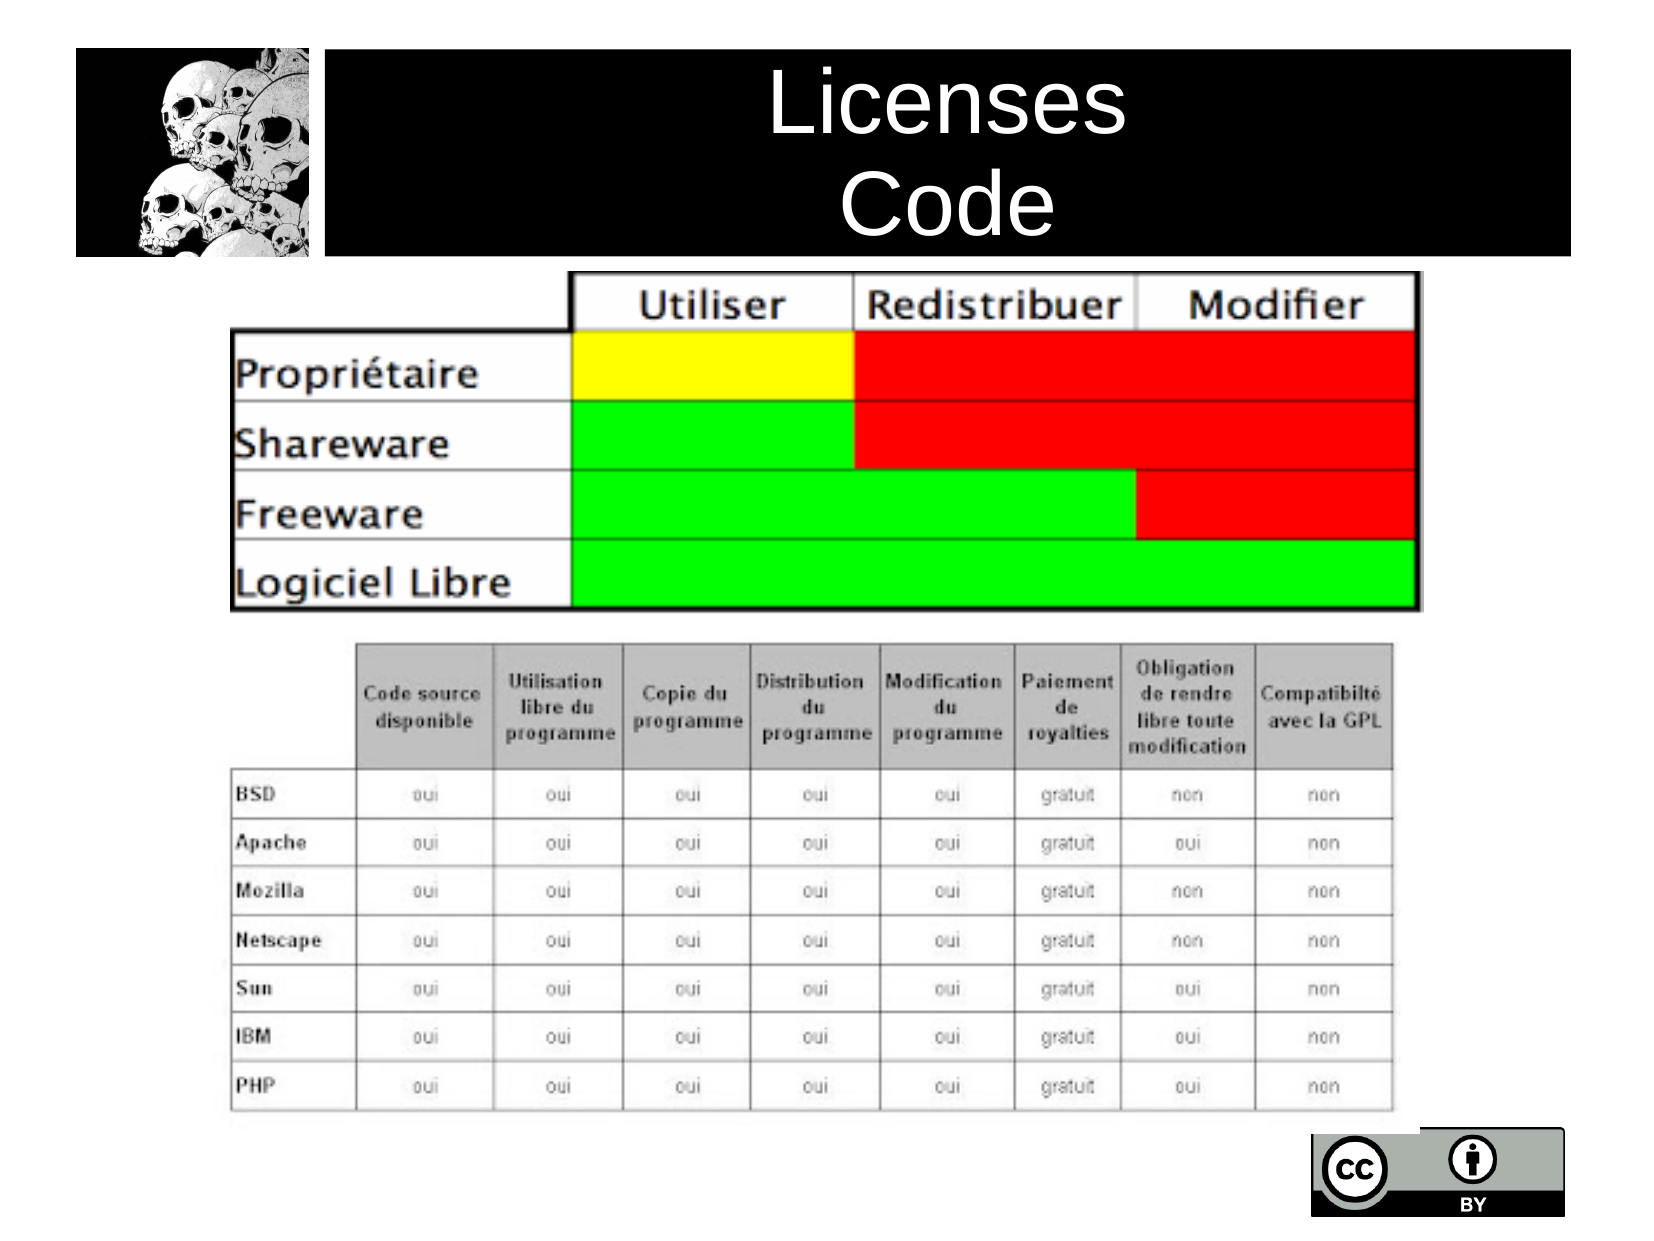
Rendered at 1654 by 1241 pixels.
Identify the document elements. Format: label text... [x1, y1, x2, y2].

title Licenses Code [324, 49, 1571, 257]
picture [76, 48, 309, 257]
picture [212, 620, 1565, 1217]
picture [230, 271, 1424, 619]
